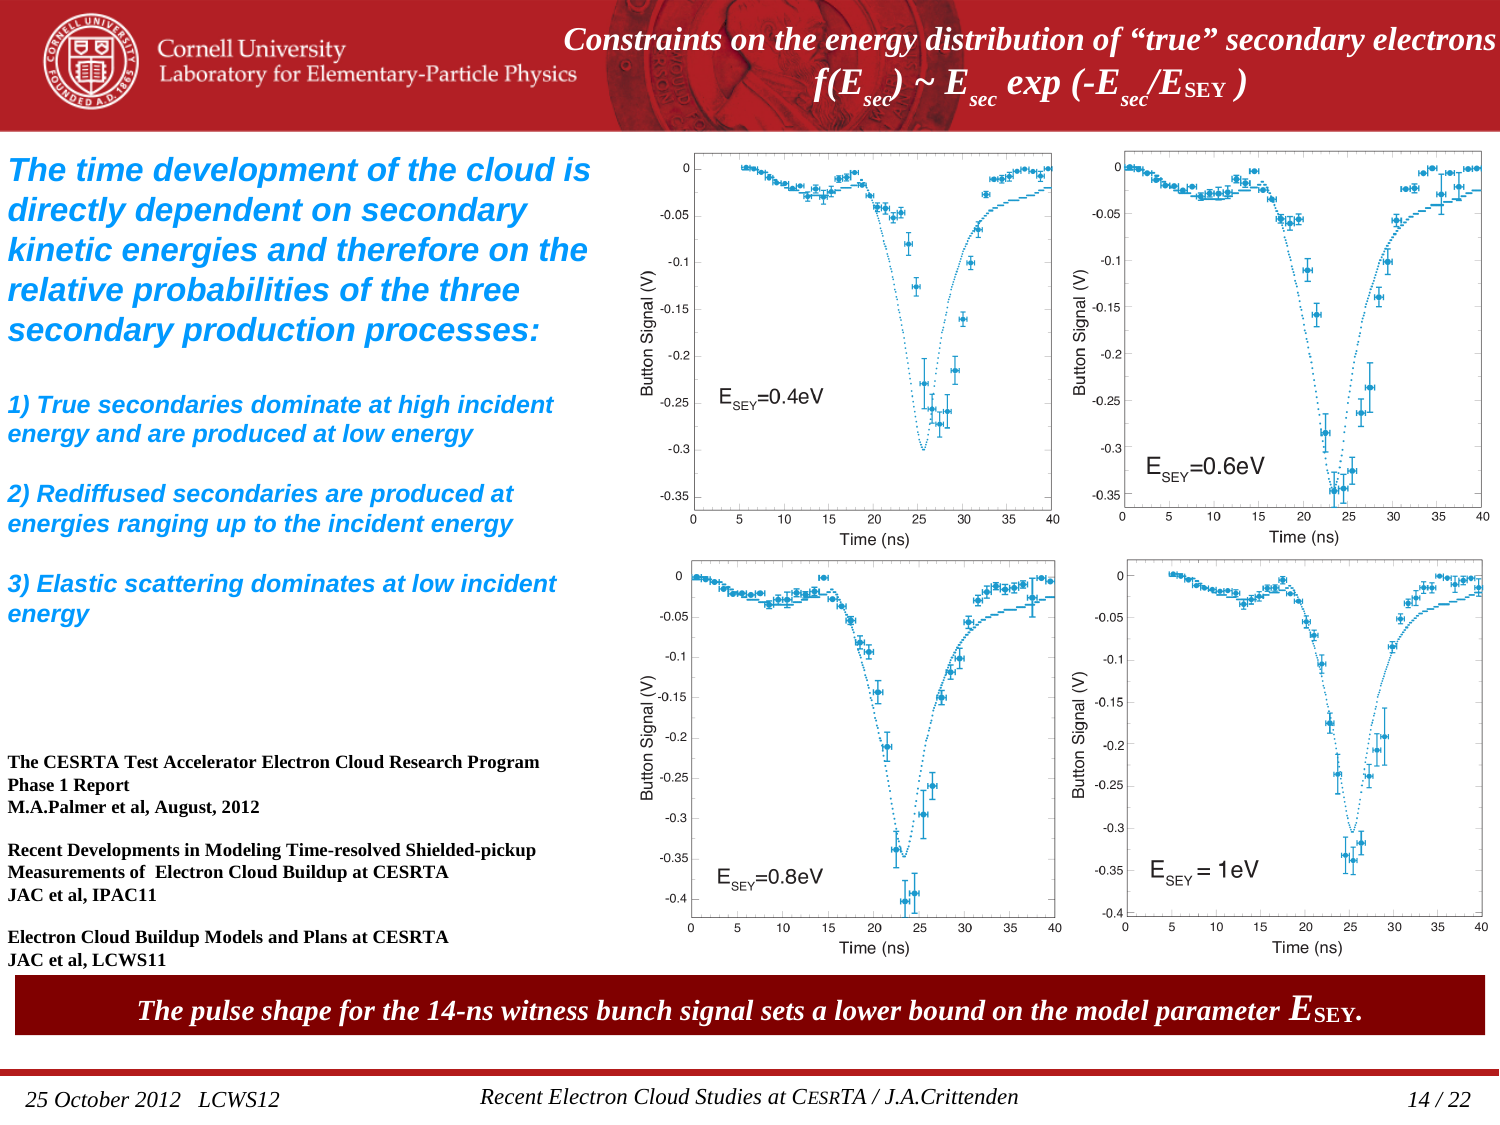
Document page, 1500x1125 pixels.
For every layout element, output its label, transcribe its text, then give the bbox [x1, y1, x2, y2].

text_box The CESRTA Test Accelerator Electron Cloud Research Program Phase 1 Report M.A.Palmer et al, August, 2012 [0, 750, 591, 818]
picture [1067, 148, 1493, 550]
picture [637, 558, 1063, 961]
title Constraints on the energy distribution of “true” secondary electrons f(Esec) ~ Esec exp (-Esec/ESEY ) [562, 0, 1500, 128]
text_box Recent Developments in Modeling Time-resolved Shielded-pickup Measurements of Electron Cloud Buildup at CESRTA JAC et al, IPAC11 [0, 837, 596, 906]
text_box The time development of the cloud is directly dependent on secondary kinetic energies and therefore on the relative probabilities of the three secondary production processes: 1) True secondaries dominate at high incident energy and are produced at low energy 2) Rediffused secondaries are produced at energies ranging up to the incident energy 3) Elastic scattering dominates at low incident energy [0, 148, 601, 628]
picture [1067, 557, 1493, 959]
text_box Electron Cloud Buildup Models and Plans at CESRTA JAC et al, LCWS11 [0, 924, 483, 970]
text_box The pulse shape for the 14-ns witness bunch signal sets a lower bound on the model parameter ESEY. [15, 975, 1486, 1036]
picture [637, 149, 1063, 551]
picture [0, 0, 1500, 132]
